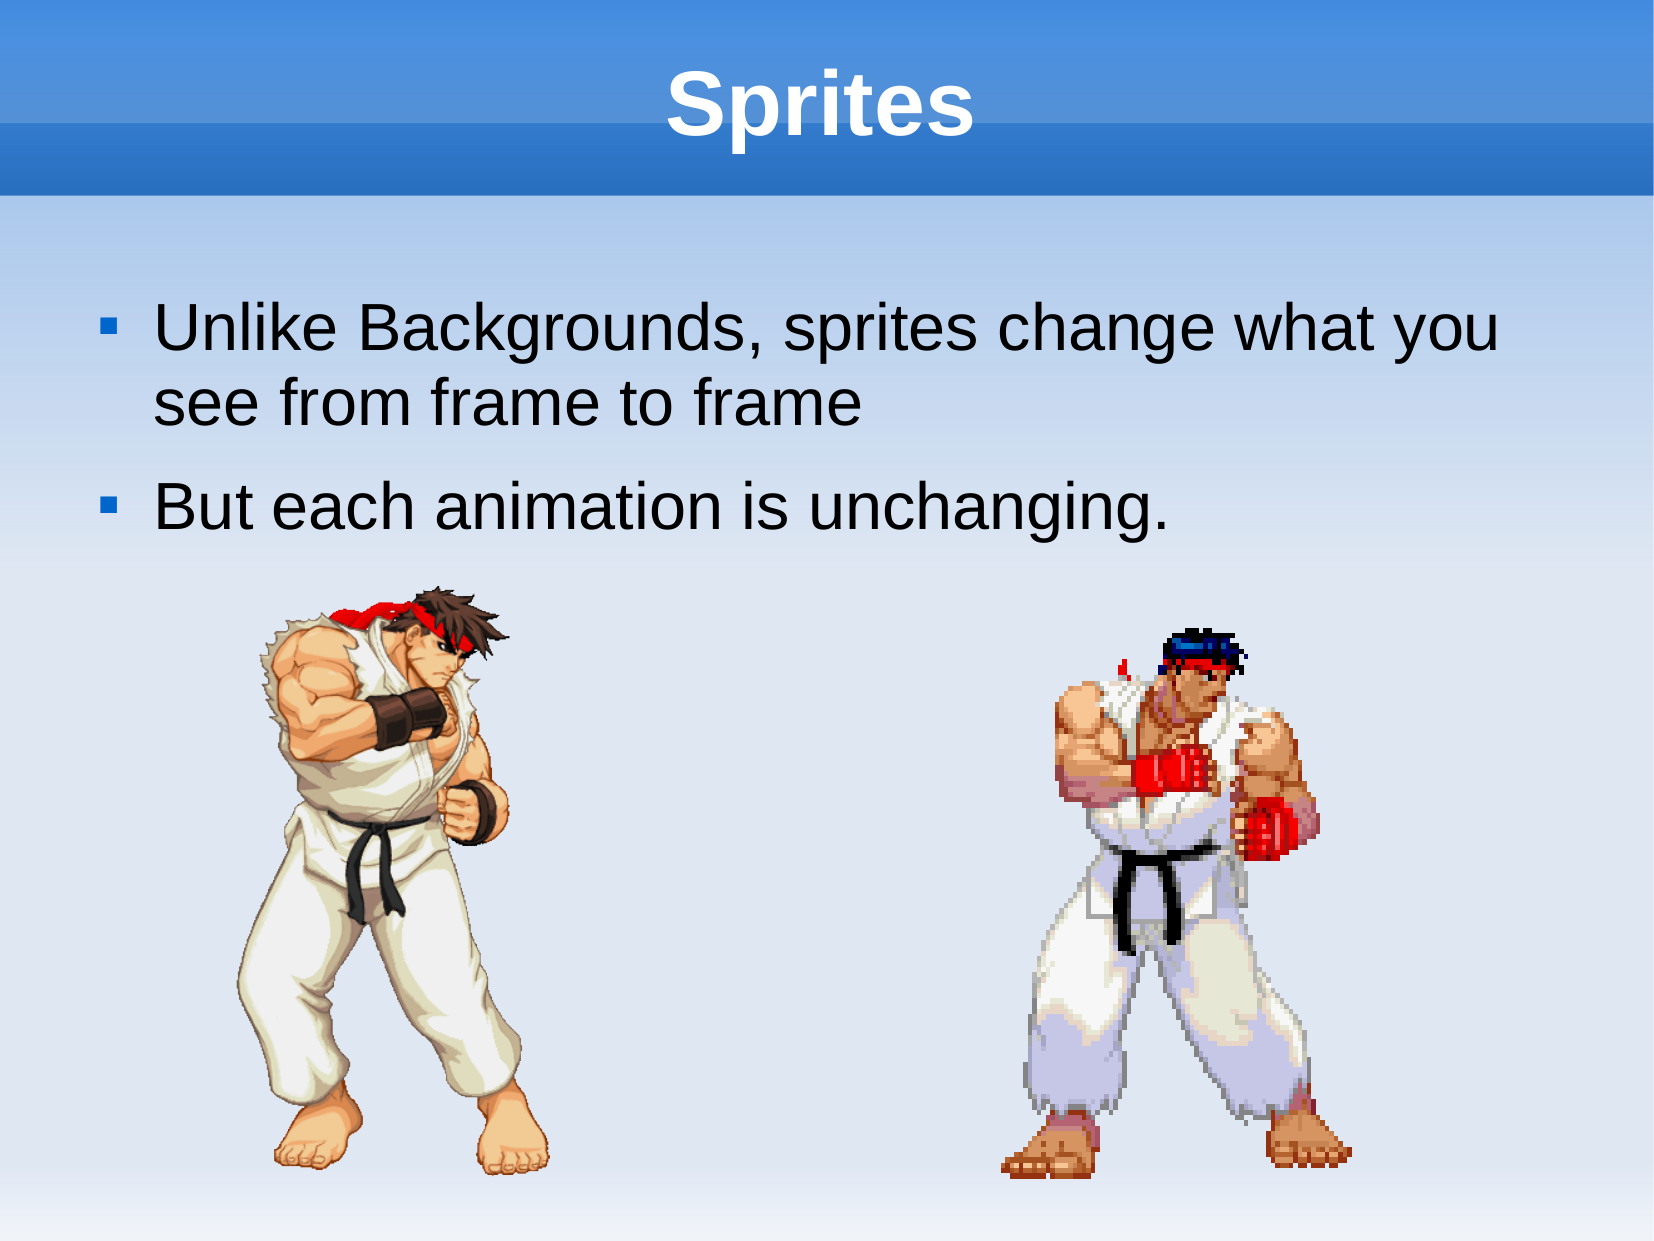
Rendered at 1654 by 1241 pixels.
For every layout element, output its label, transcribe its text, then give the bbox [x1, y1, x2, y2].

title Sprites [76, 0, 1565, 208]
list Unlike Backgrounds, sprites change what you see from frame to frame But each animation is unchanging. [82, 290, 1571, 545]
picture [0, 0, 1654, 1241]
